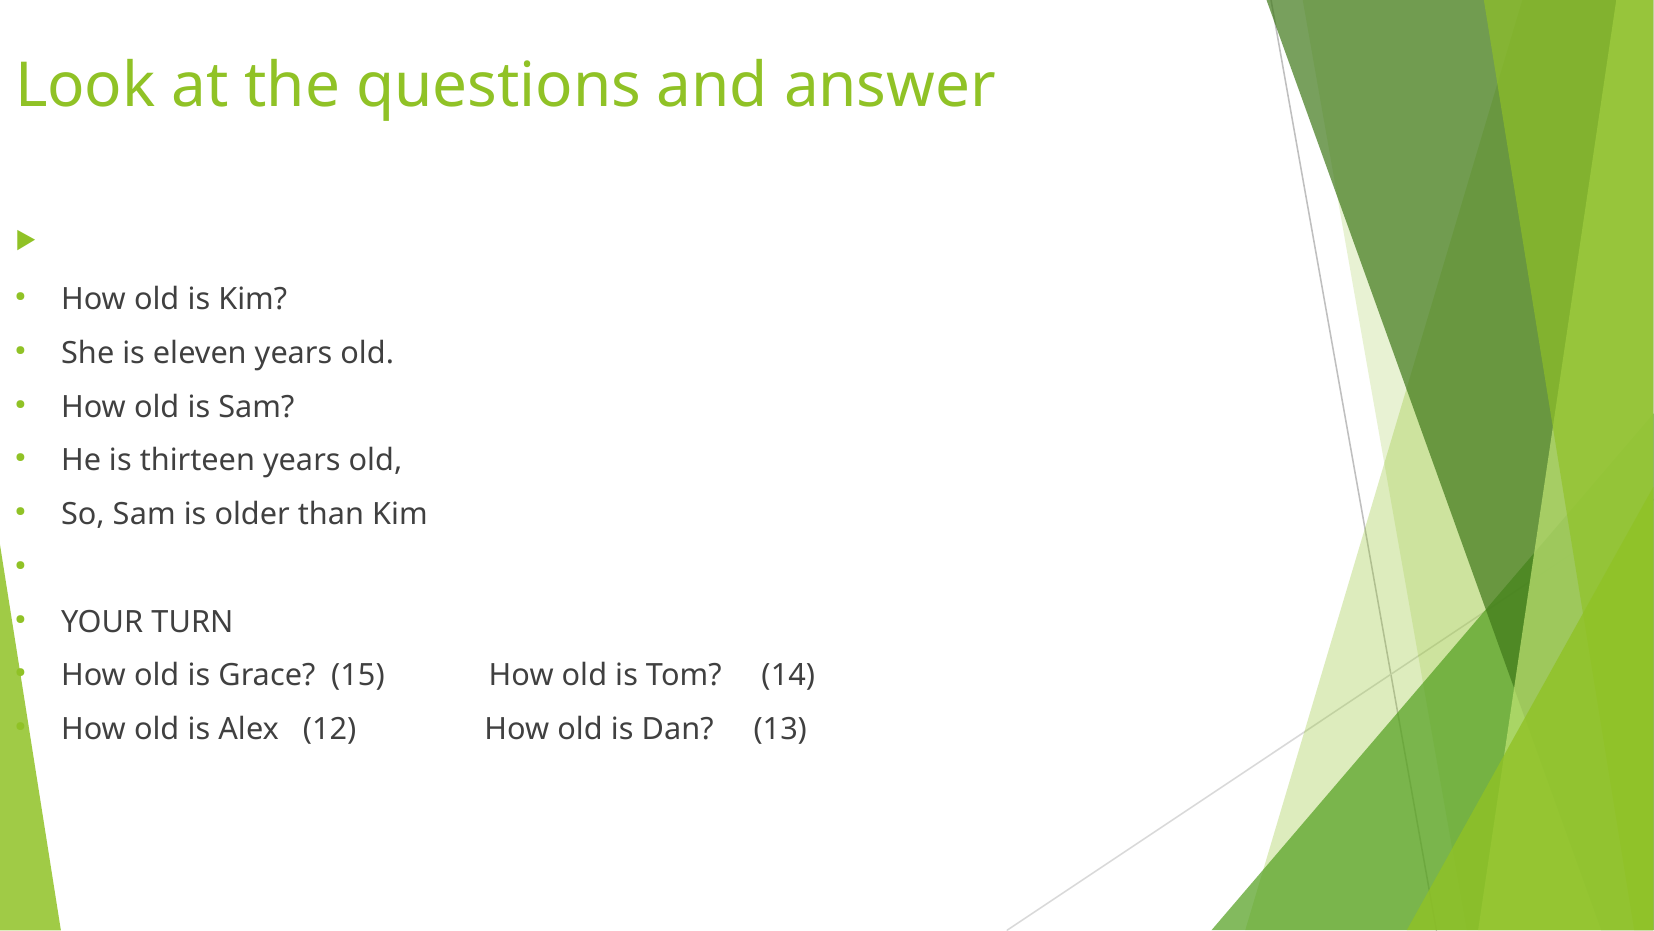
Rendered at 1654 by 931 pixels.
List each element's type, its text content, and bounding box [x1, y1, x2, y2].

list How old is Kim? She is eleven years old. How old is Sam? He is thirteen years old, So, Sam is older than Kim YOUR TURN How old is Grace? (15) How old is Tom? (14) How old is Alex (12) How old is Dan? (13) [0, 217, 1489, 758]
title Look at the questions and answer [0, 36, 1489, 193]
